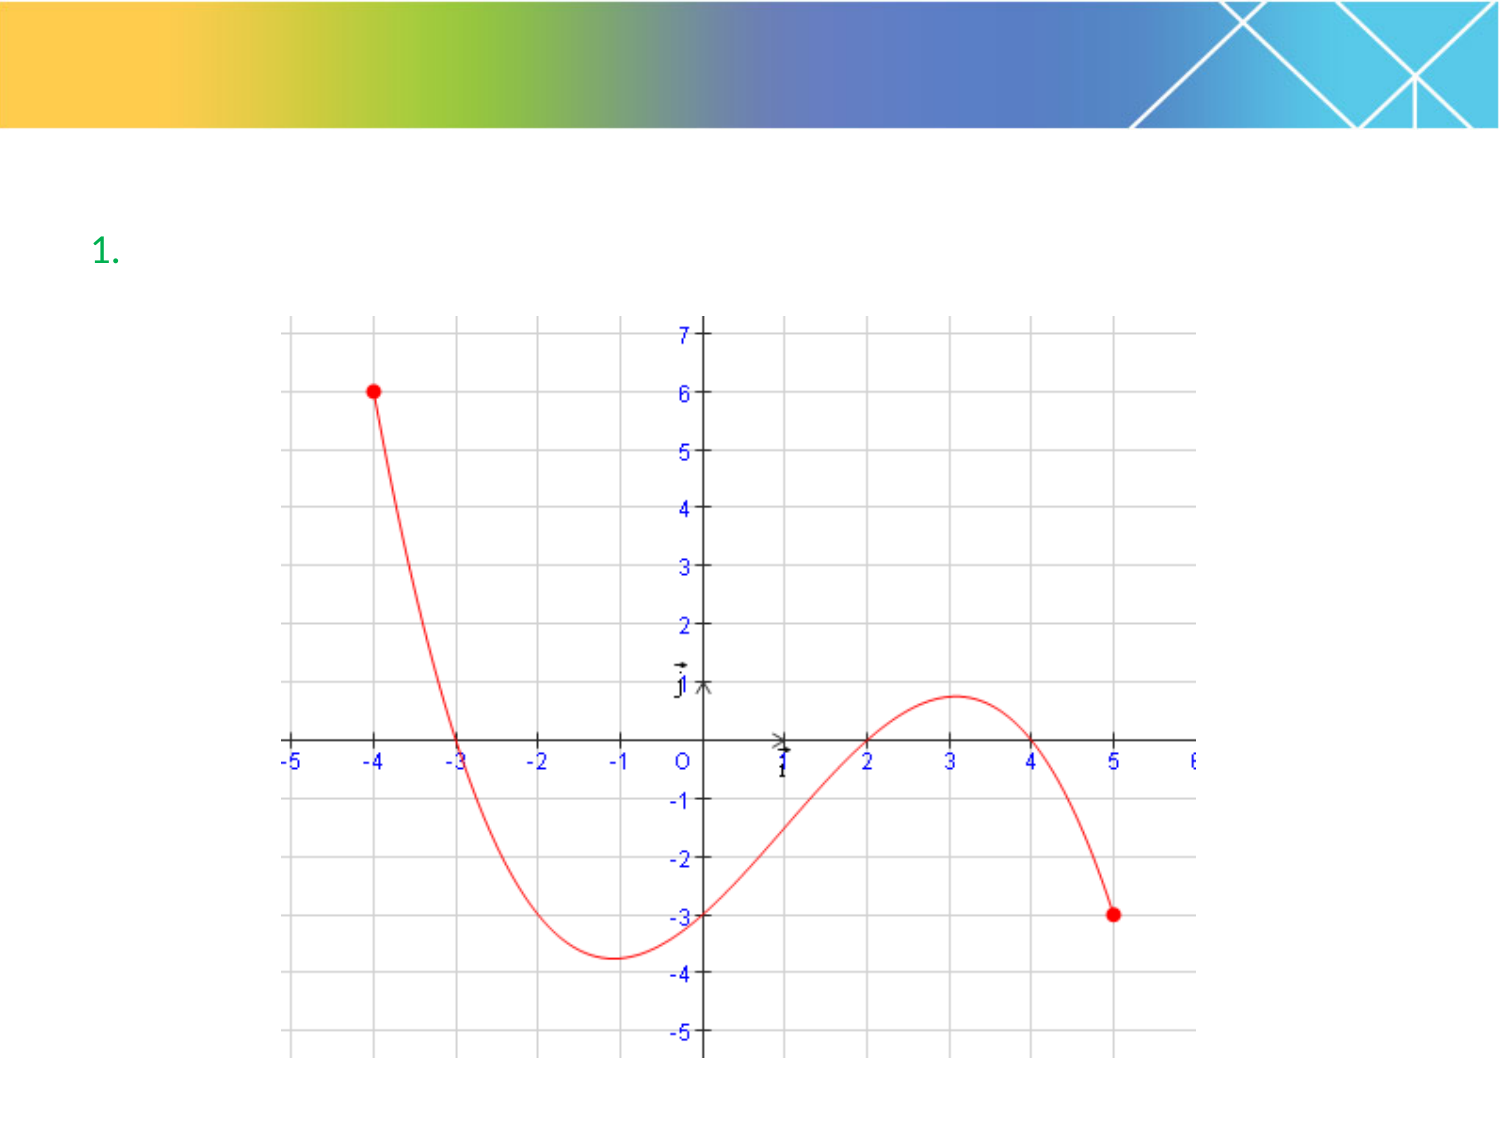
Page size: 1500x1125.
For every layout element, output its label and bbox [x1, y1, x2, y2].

picture [281, 316, 1196, 1058]
picture [0, 0, 1500, 130]
title [75, 164, 1426, 305]
